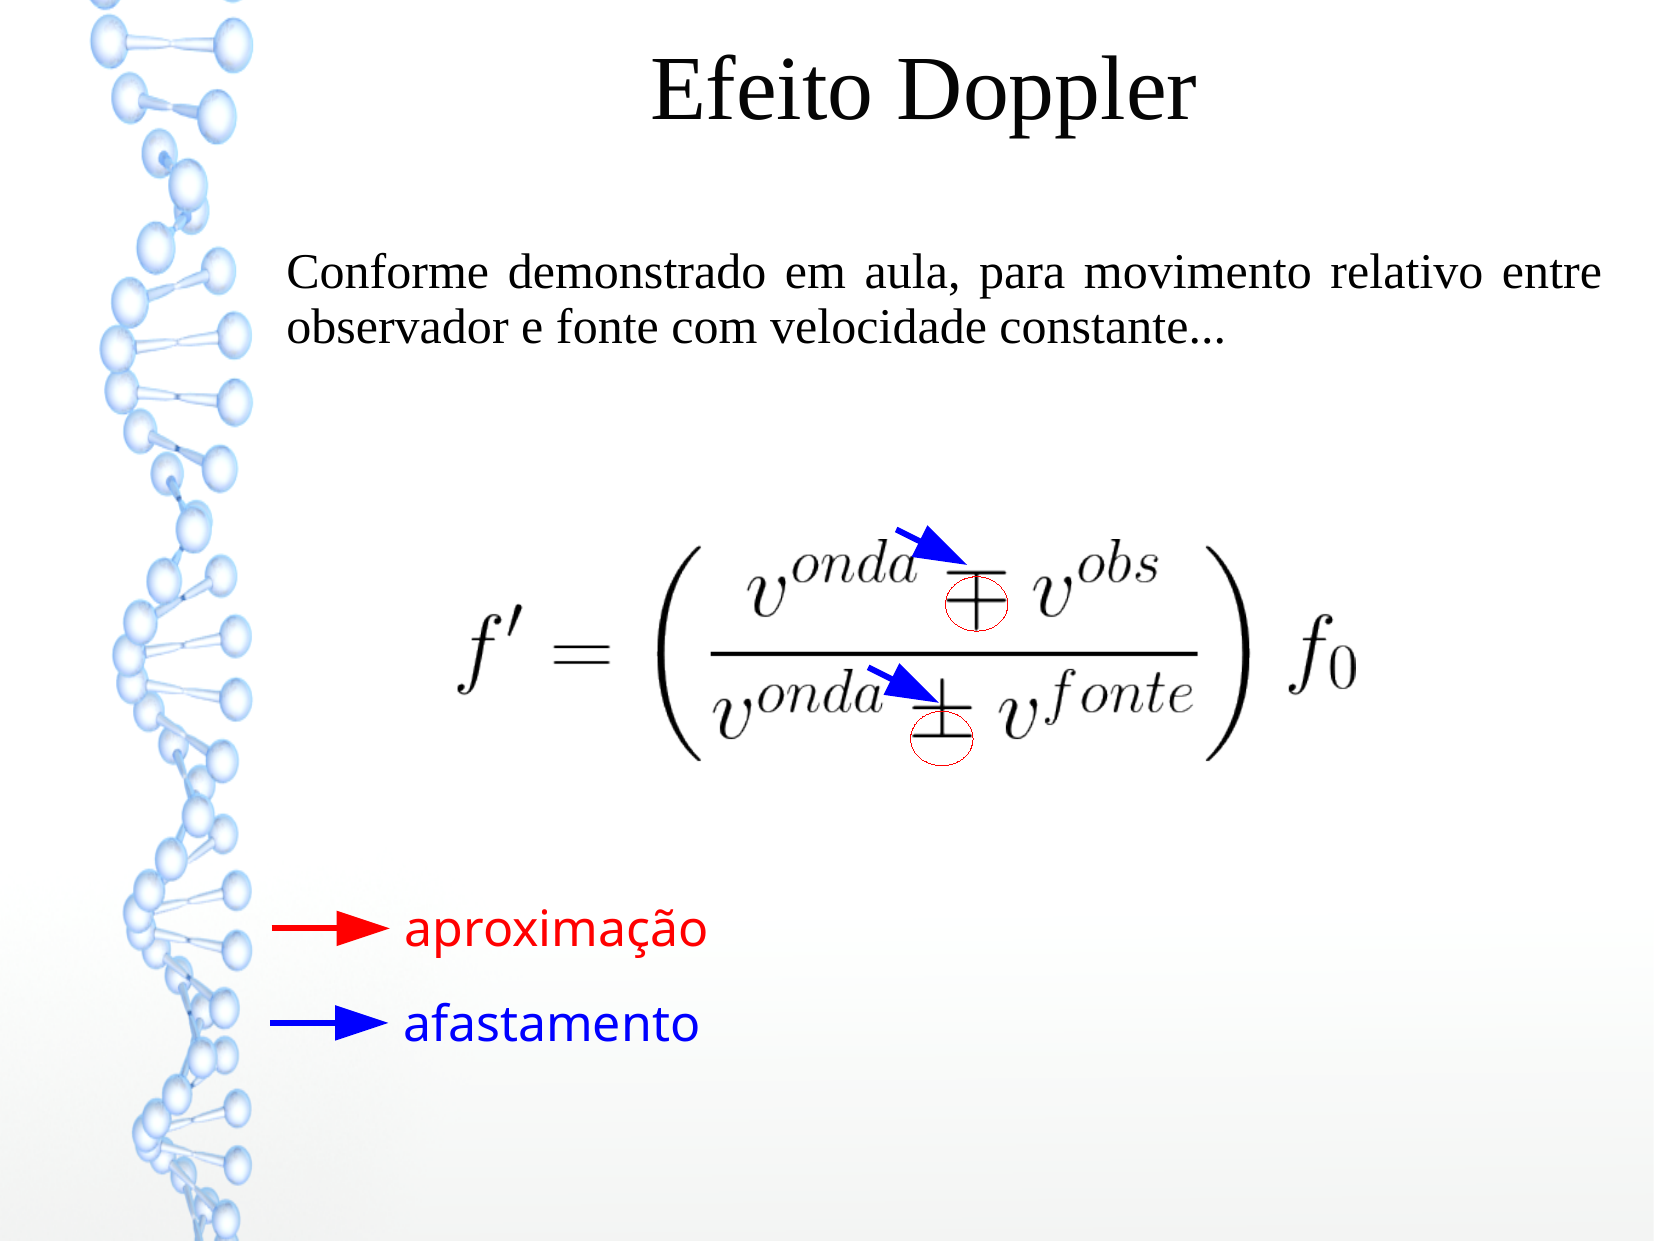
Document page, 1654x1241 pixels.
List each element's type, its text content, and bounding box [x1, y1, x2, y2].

text_box afastamento [388, 980, 686, 1056]
text_box Conforme demonstrado em aula, para movimento relativo entre observador e fonte com velocidade constante... [271, 236, 1619, 804]
title Efeito Doppler [265, 37, 1583, 140]
text_box aproximação [389, 885, 700, 961]
picture [0, 0, 1654, 1241]
